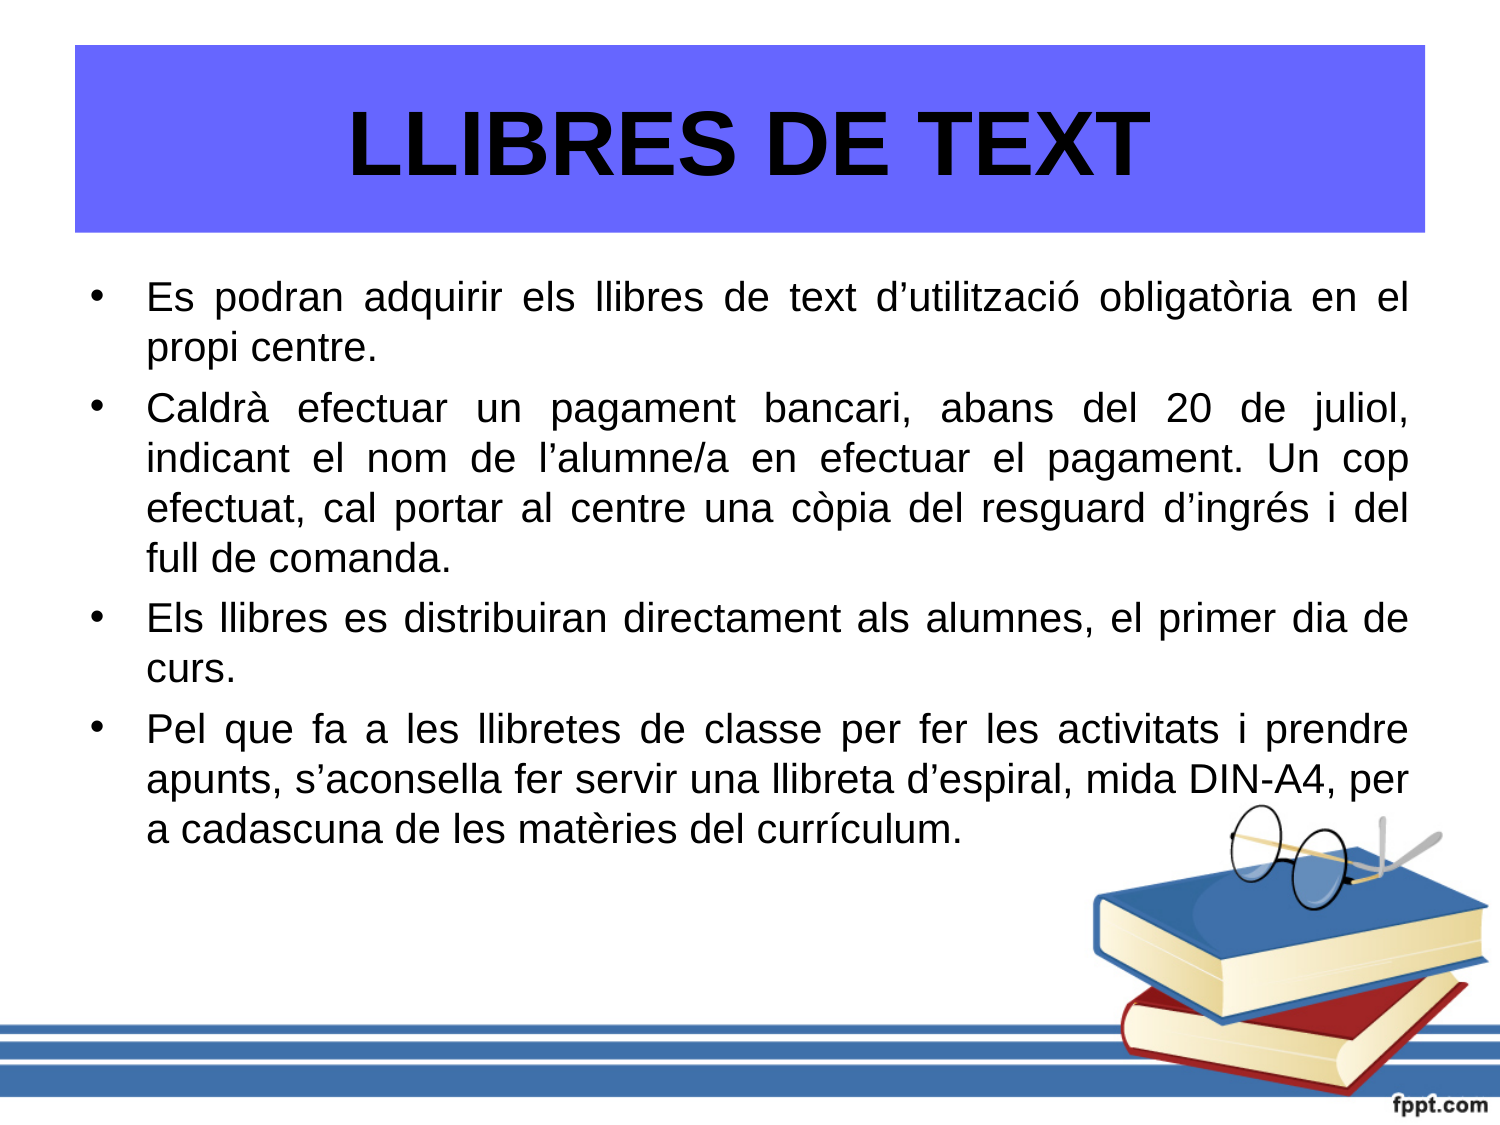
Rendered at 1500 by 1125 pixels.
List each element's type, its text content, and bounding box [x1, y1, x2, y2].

picture [0, 0, 1500, 1125]
list Es podran adquirir els llibres de text d’utilització obligatòria en el propi centre. Caldrà efectuar un pagament bancari, abans del 20 de juliol, indicant el nom de l’alumne/a en efectuar el pagament. Un cop efectuat, cal portar al centre una còpia del resguard d’ingrés i del full de comanda. Els llibres es distribuiran directament als alumnes, el primer dia de curs. Pel que fa a les llibretes de classe per fer les activitats i prendre apunts, s’aconsella fer servir una llibreta d’espiral, mida DIN-A4, per a cadascuna de les matèries del currículum. [75, 262, 1426, 920]
title LLIBRES DE TEXT [75, 45, 1426, 233]
